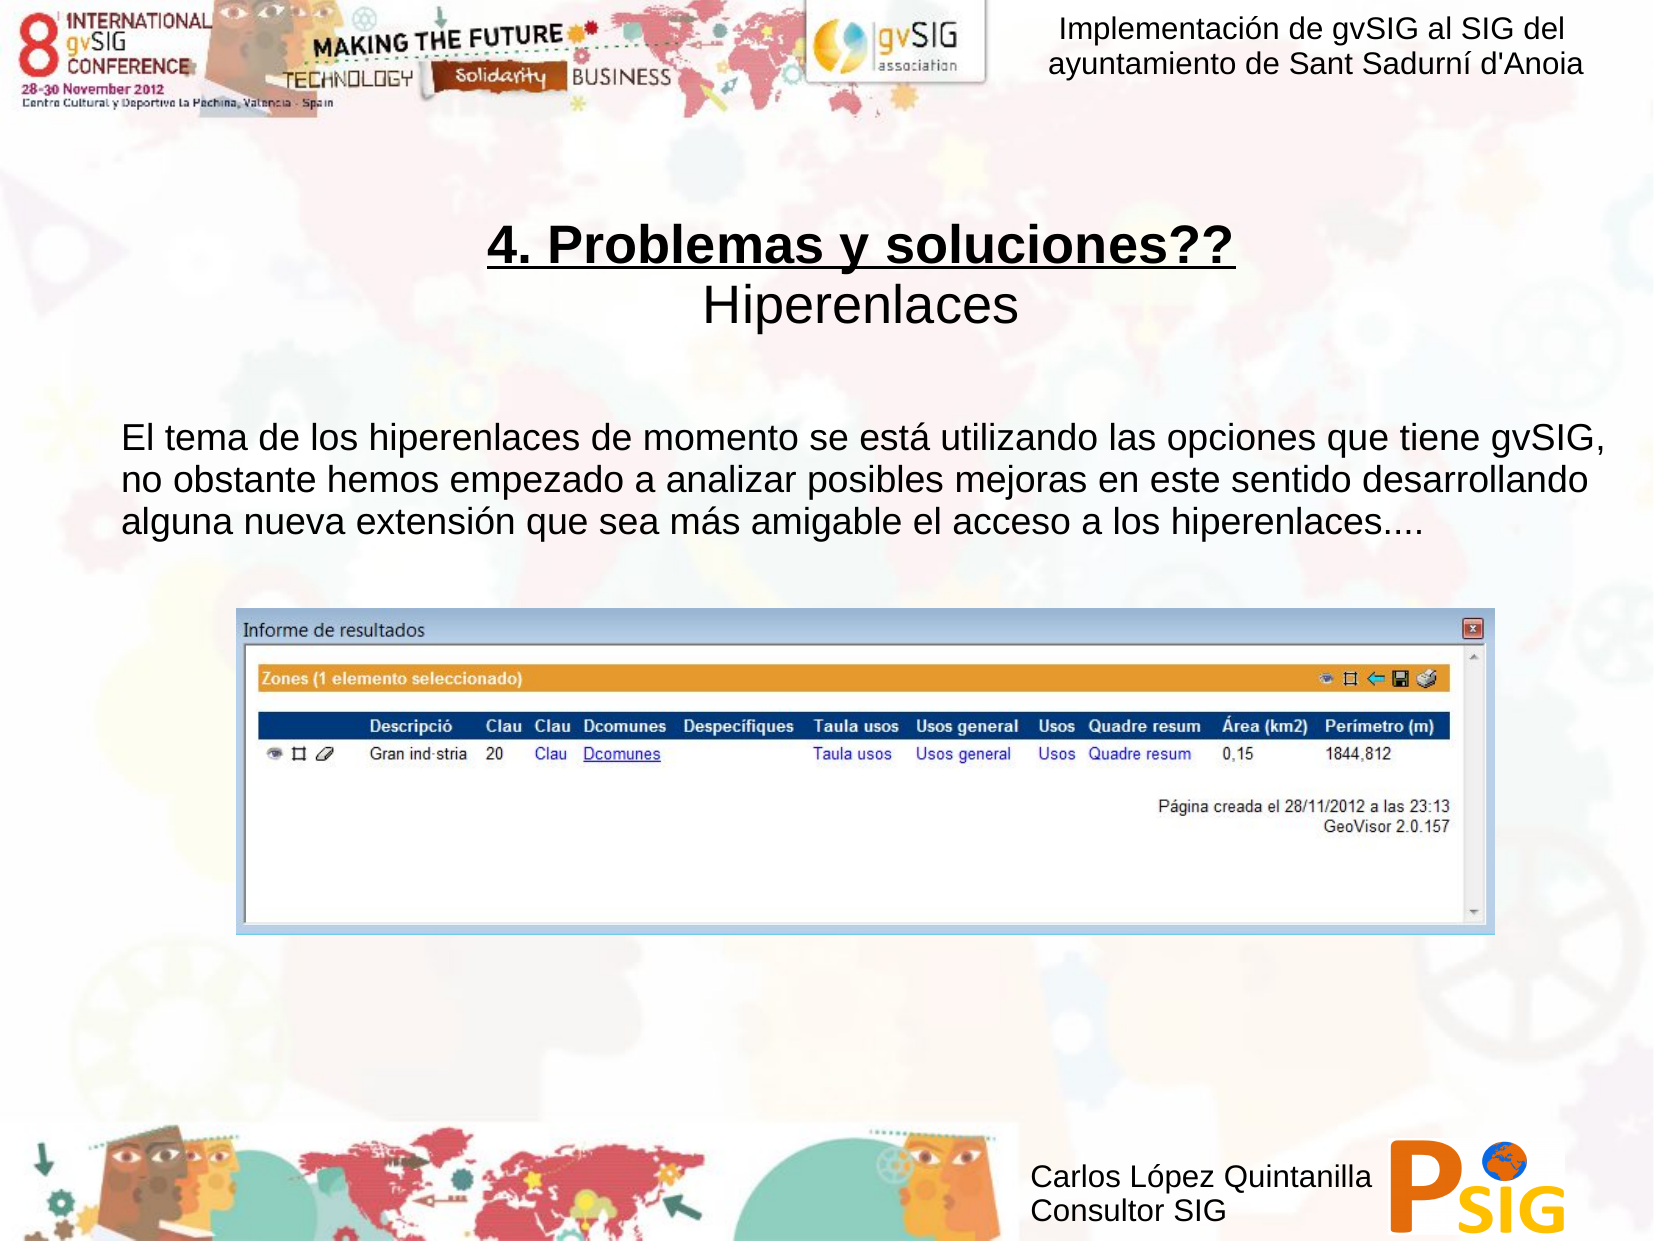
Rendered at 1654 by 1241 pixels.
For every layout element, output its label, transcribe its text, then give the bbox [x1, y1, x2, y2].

text_box El tema de los hiperenlaces de momento se está utilizando las opciones que tiene gvSIG, no obstante hemos empezado a analizar posibles mejoras en este sentido desarrollando alguna nueva extensión que sea más amigable el acceso a los hiperenlaces.... [106, 409, 1632, 551]
picture [0, 0, 1654, 1241]
text_box 4. Problemas y soluciones?? Hiperenlaces [472, 206, 1251, 345]
